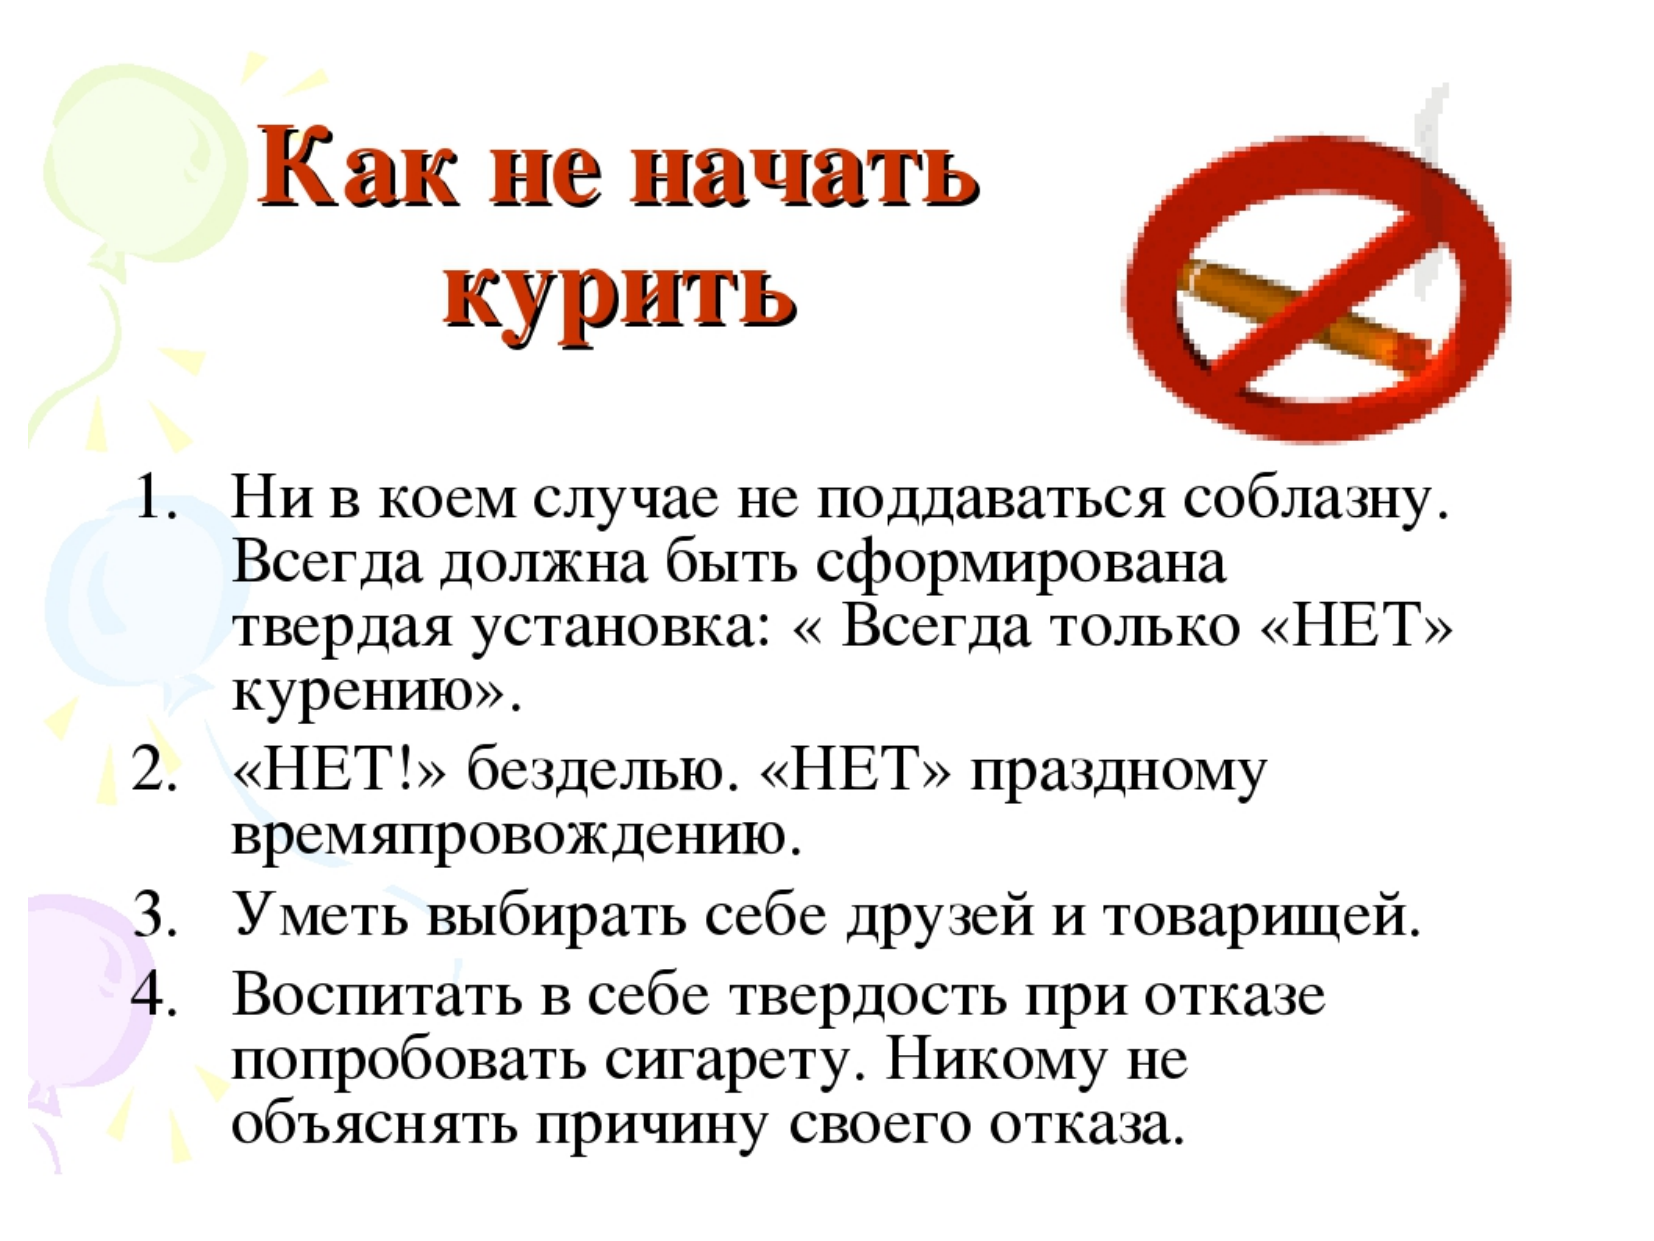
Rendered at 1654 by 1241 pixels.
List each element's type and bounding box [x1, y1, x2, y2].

picture [28, 50, 1529, 1176]
